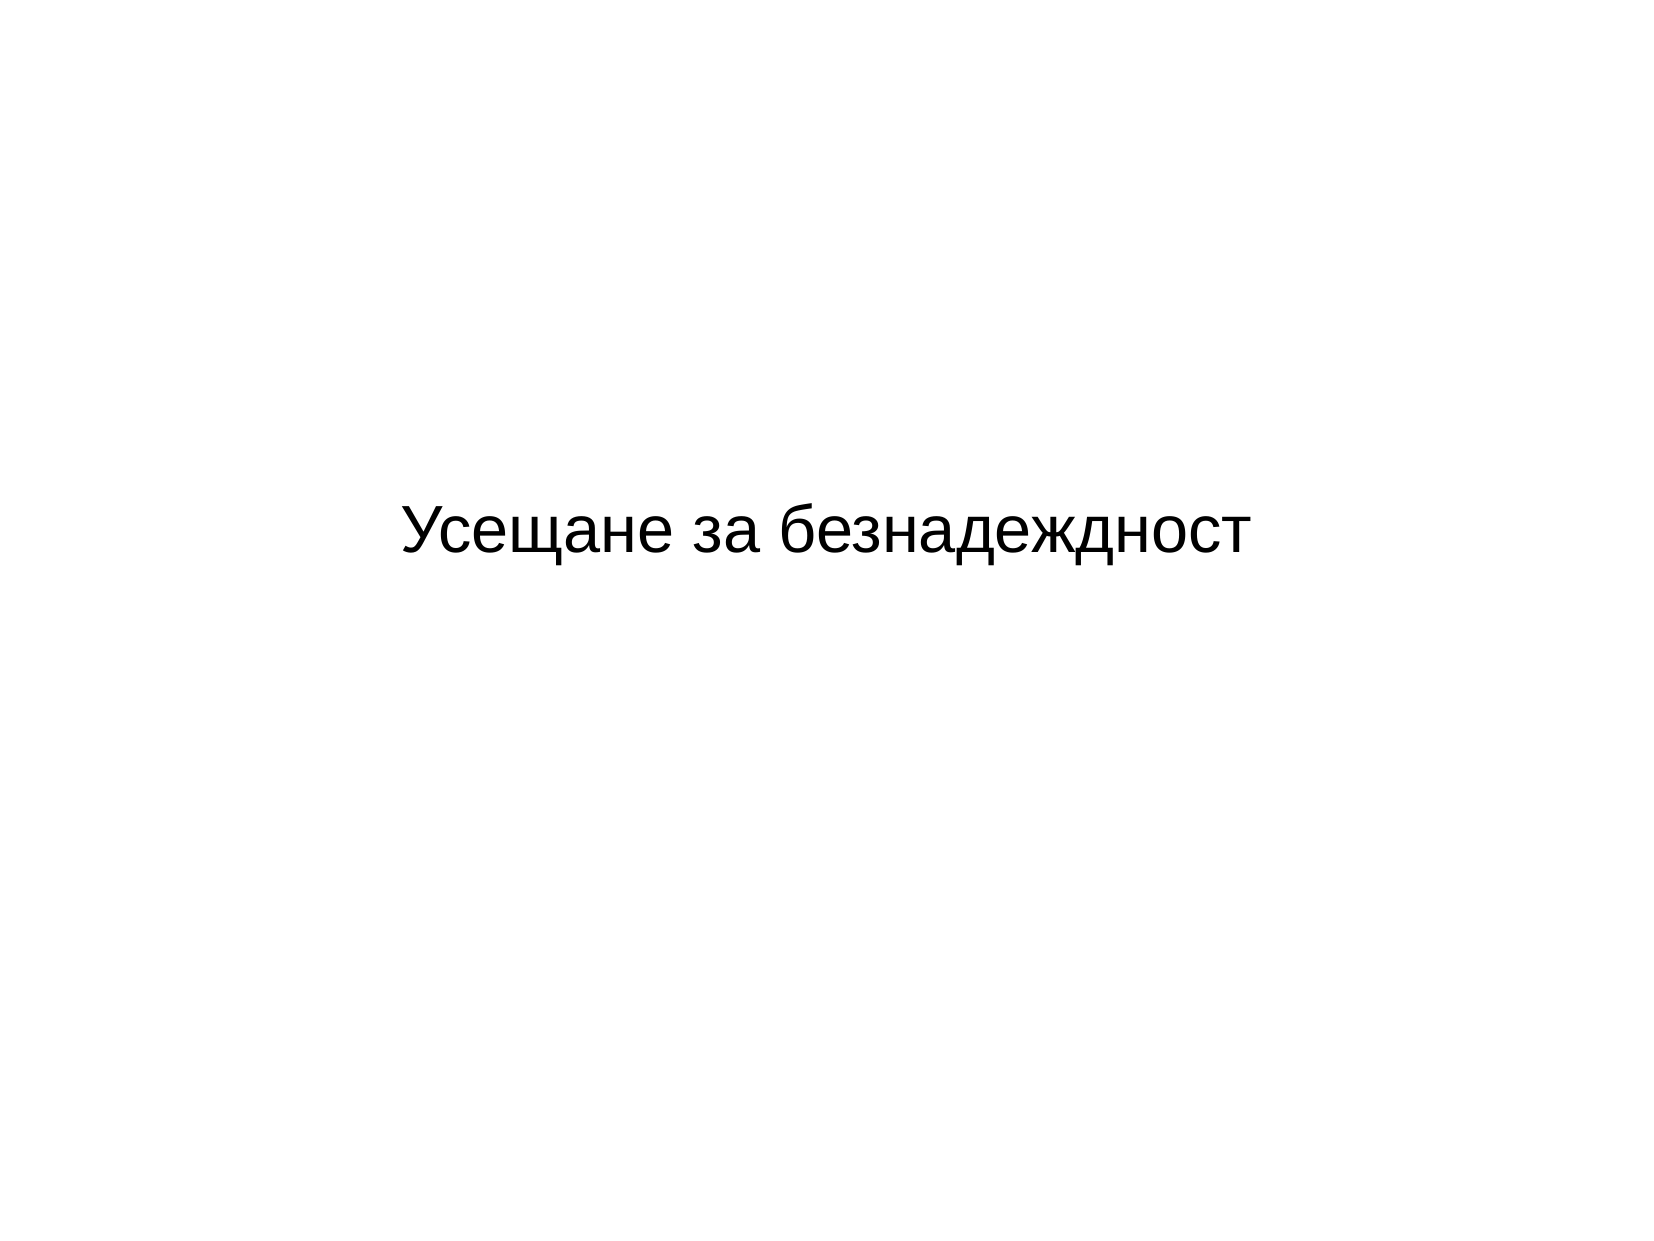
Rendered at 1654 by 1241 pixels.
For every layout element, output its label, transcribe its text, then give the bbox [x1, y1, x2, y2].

subtitle Усещане за безнадеждност [82, 49, 1571, 1010]
